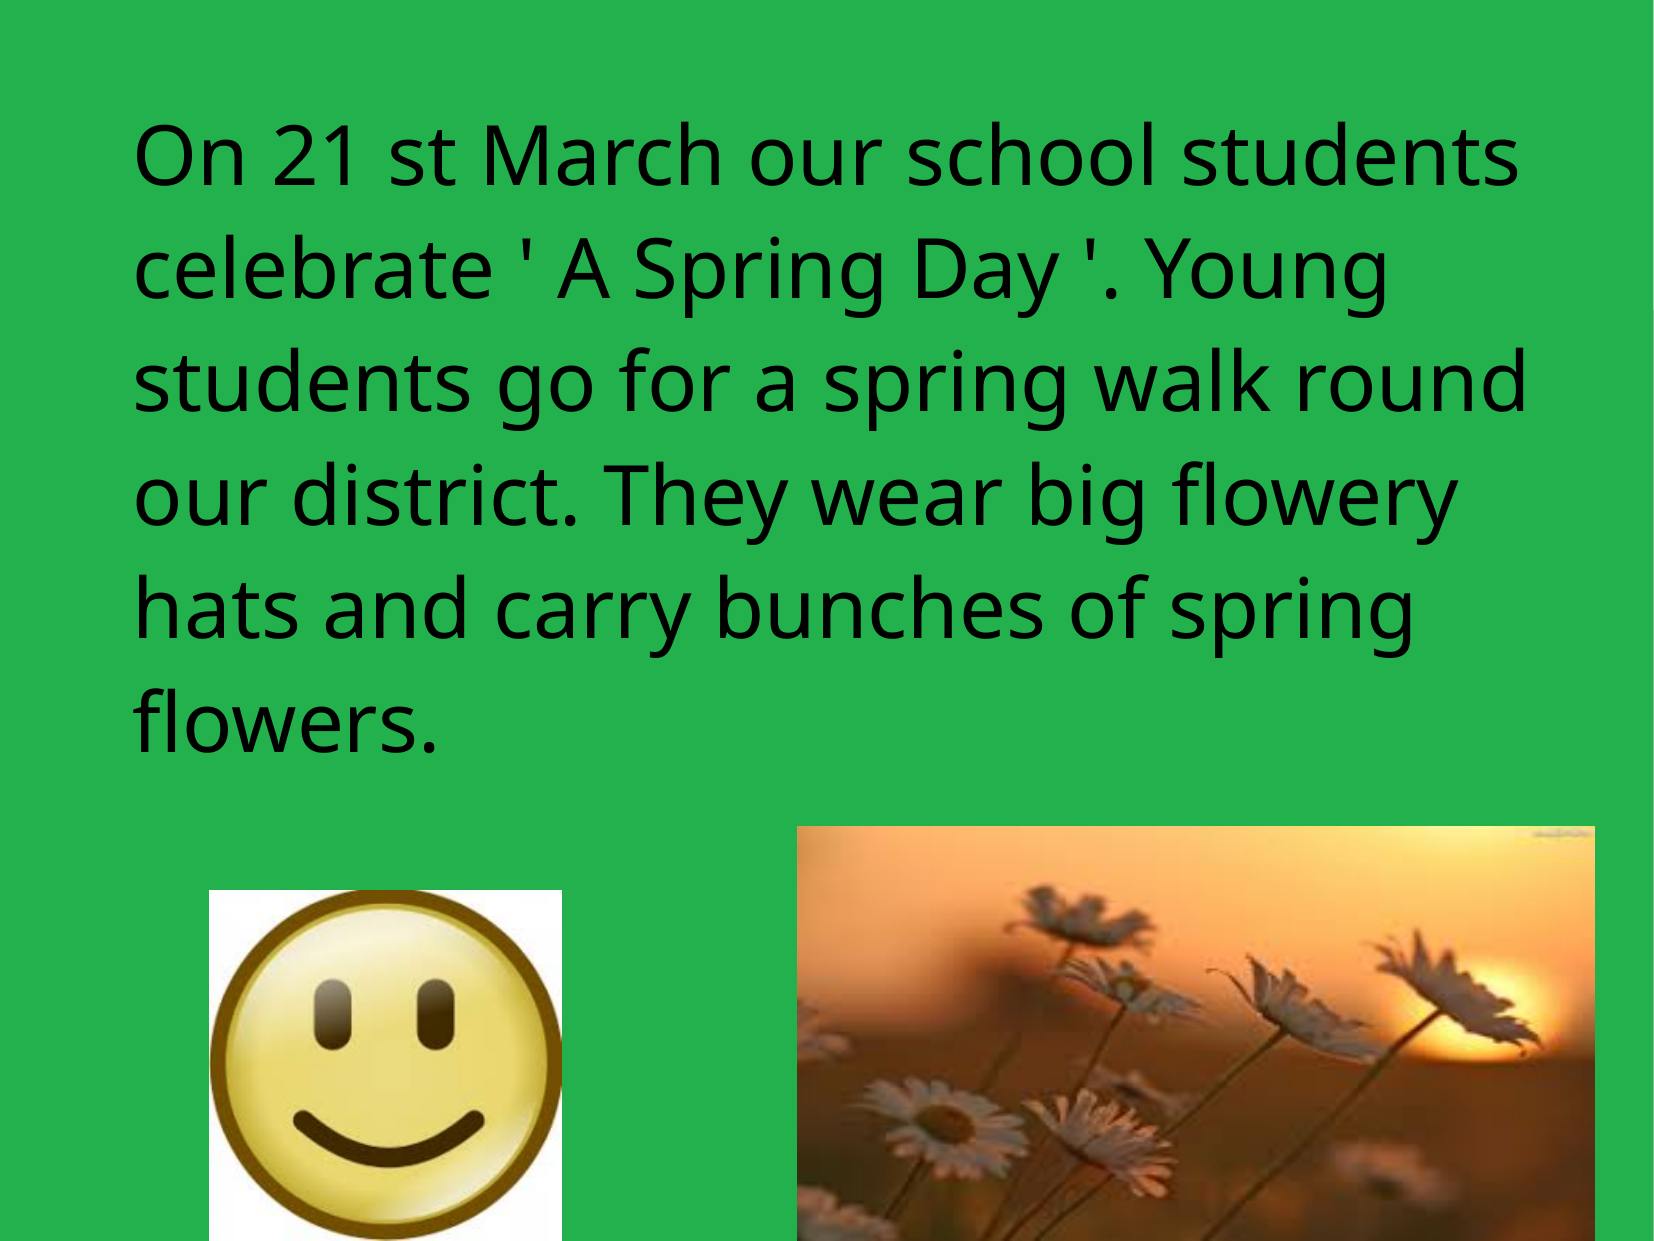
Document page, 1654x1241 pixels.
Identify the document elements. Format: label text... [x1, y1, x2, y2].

picture [0, 0, 1654, 1241]
text_box On 21 st March our school students celebrate ' A Spring Day '. Young students go for a spring walk round our district. They wear big flowery hats and carry bunches of spring flowers. [118, 88, 1595, 908]
